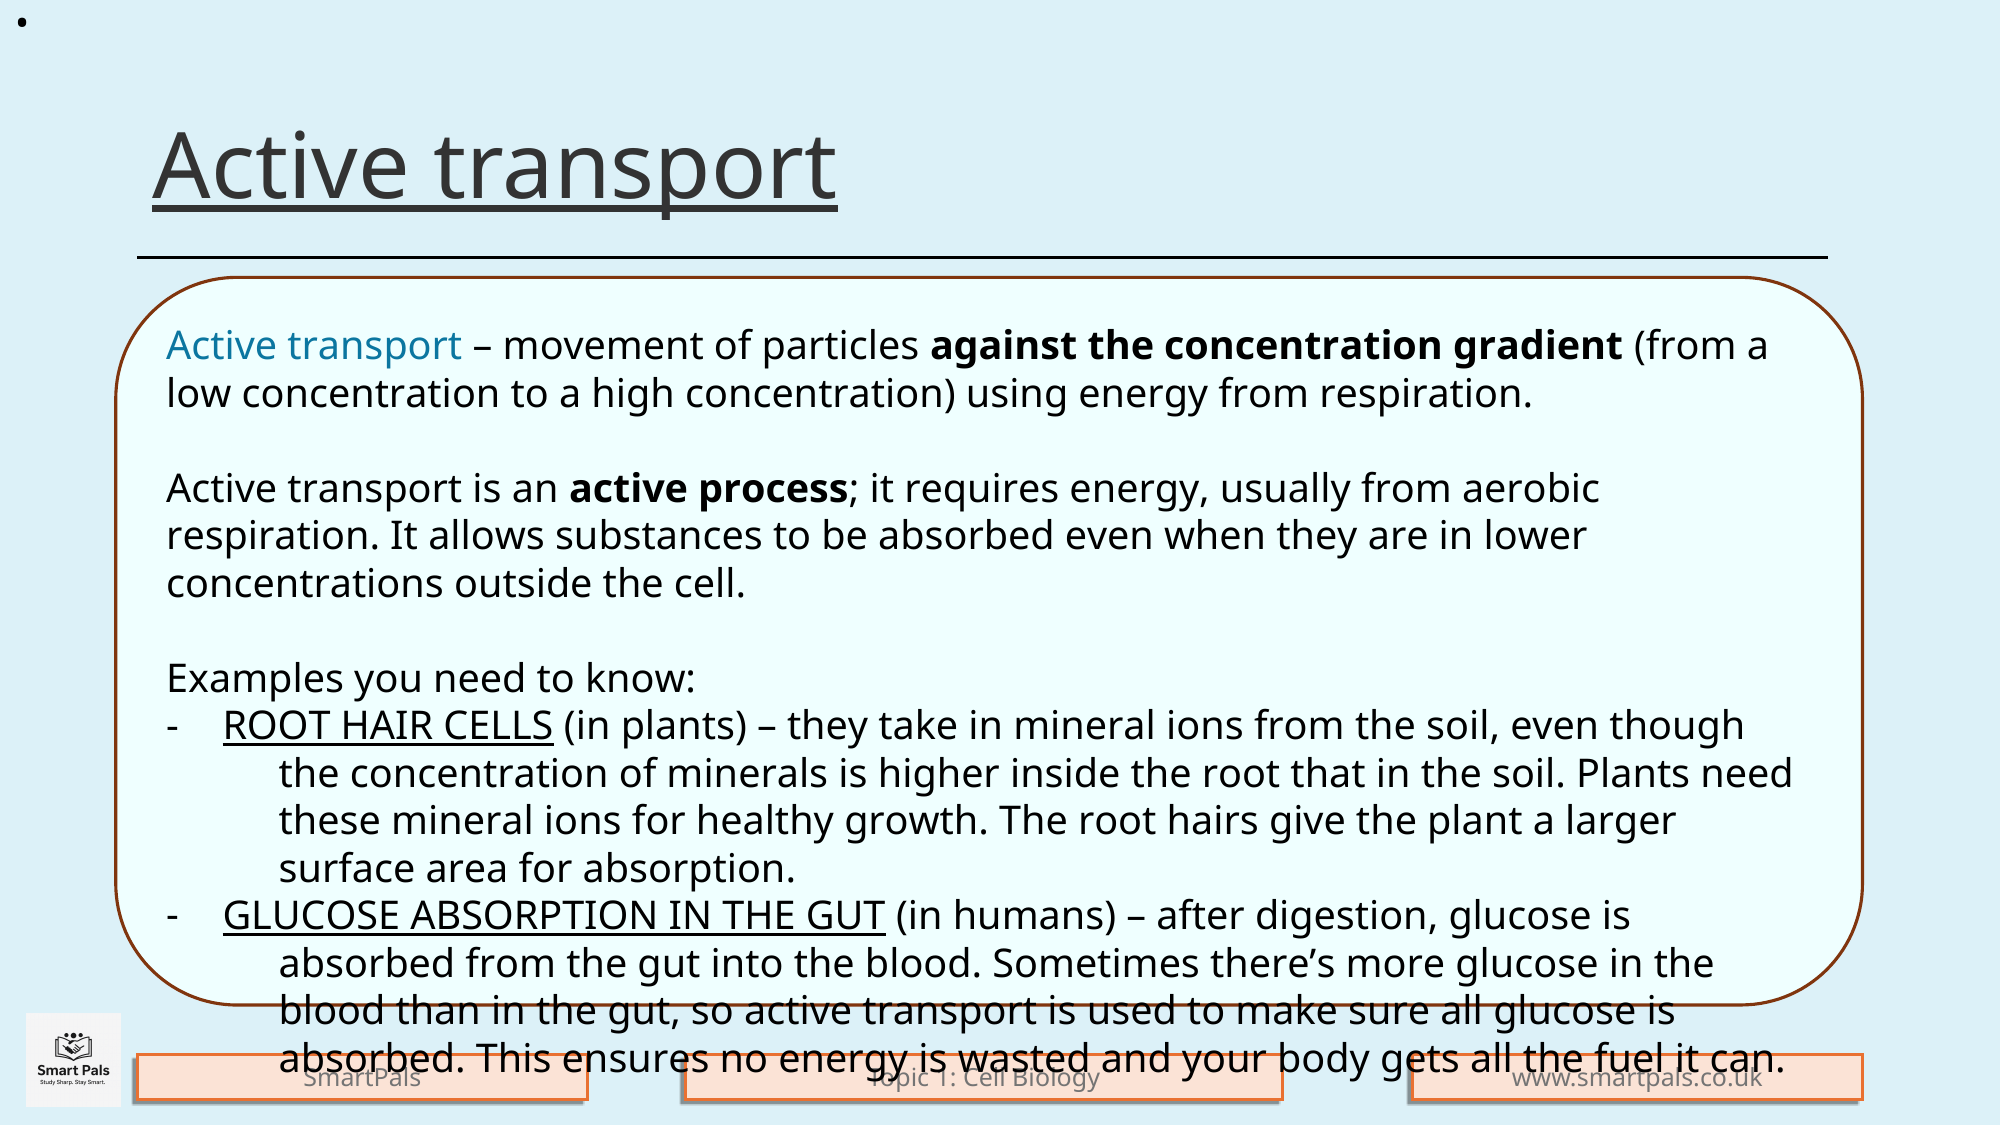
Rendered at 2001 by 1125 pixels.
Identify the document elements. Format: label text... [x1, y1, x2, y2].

text_box Active transport – movement of particles against the concentration gradient (from a low concentration to a high concentration) using energy from respiration. Active transport is an active process; it requires energy, usually from aerobic respiration. It allows substances to be absorbed even when they are in lower concentrations outside the cell. Examples you need to know: ROOT HAIR CELLS (in plants) – they take in mineral ions from the soil, even though the concentration of minerals is higher inside the root that in the soil. Plants need these mineral ions for healthy growth. The root hairs give the plant a larger surface area for absorption. GLUCOSE ABSORPTION IN THE GUT (in humans) – after digestion, glucose is absorbed from the gut into the blood. Sometimes there’s more glucose in the blood than in the gut, so active transport is used to make sure all glucose is absorbed. This ensures no energy is wasted and your body gets all the fuel it can. [115, 277, 1863, 1006]
title Active transport [137, 59, 1863, 278]
text_box "Therapeutic cloning = NO rejection! Same DNA = happy immune system." [0, 0, 1373, 56]
